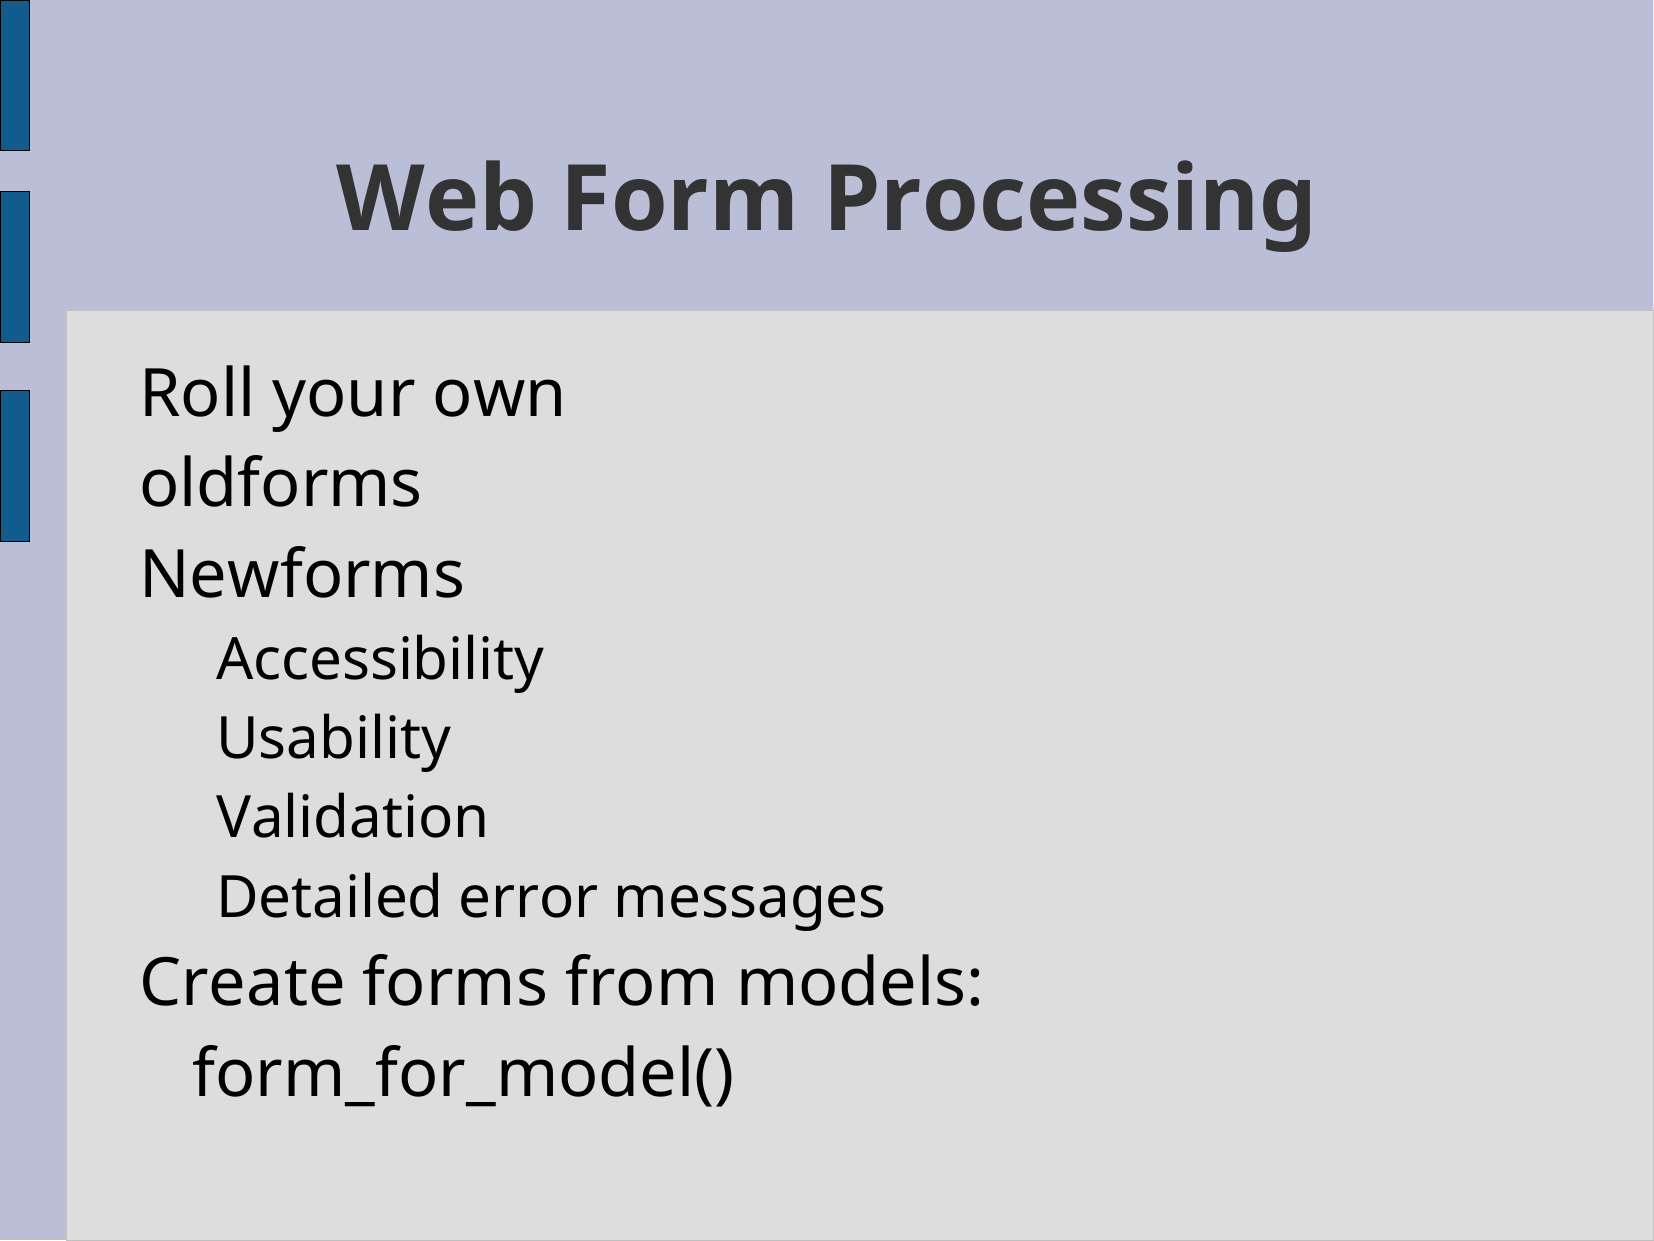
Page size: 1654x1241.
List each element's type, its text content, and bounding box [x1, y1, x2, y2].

title Web Form Processing [121, 98, 1534, 291]
list Roll your own oldforms Newforms Accessibility Usability Validation Detailed error messages Create forms from models: form_for_model() [121, 344, 1534, 1112]
